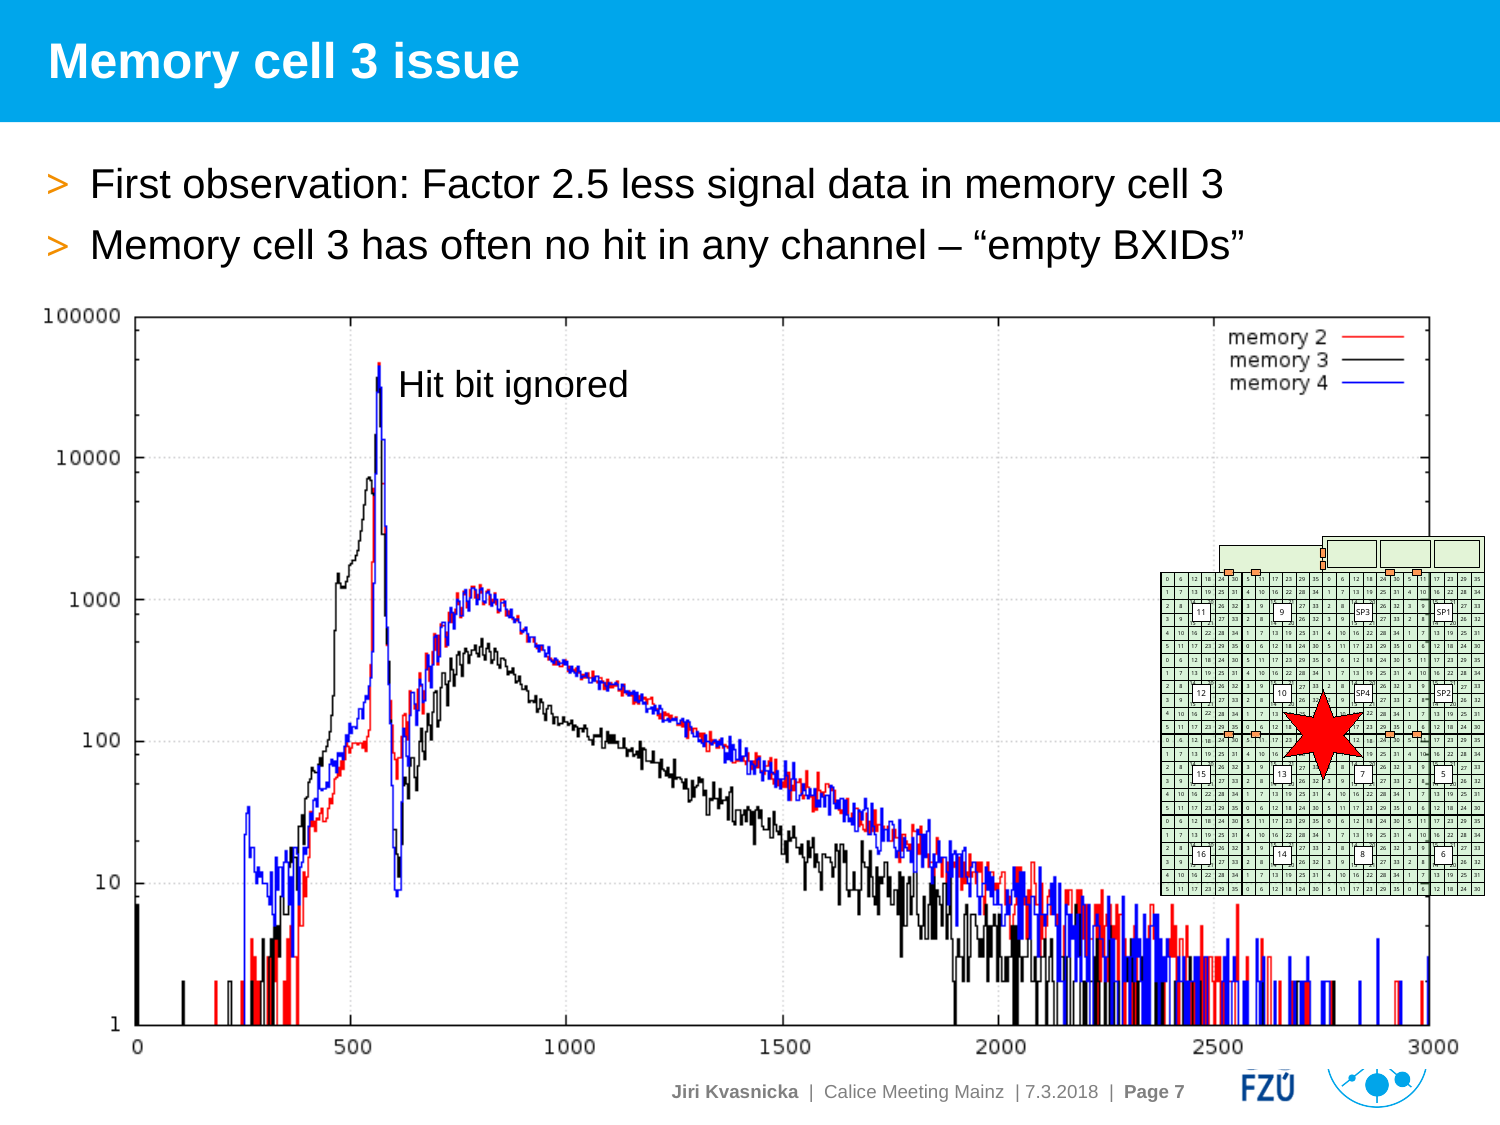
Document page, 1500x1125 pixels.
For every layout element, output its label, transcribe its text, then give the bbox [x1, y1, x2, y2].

text_box Hit bit ignored [383, 356, 644, 414]
picture [9, 289, 1486, 1110]
list First observation: Factor 2.5 less signal data in memory cell 3 Memory cell 3 has often no hit in any channel – “empty BXIDs” [46, 160, 1444, 289]
title Memory cell 3 issue [47, 16, 1446, 107]
text_box [1283, 689, 1363, 780]
